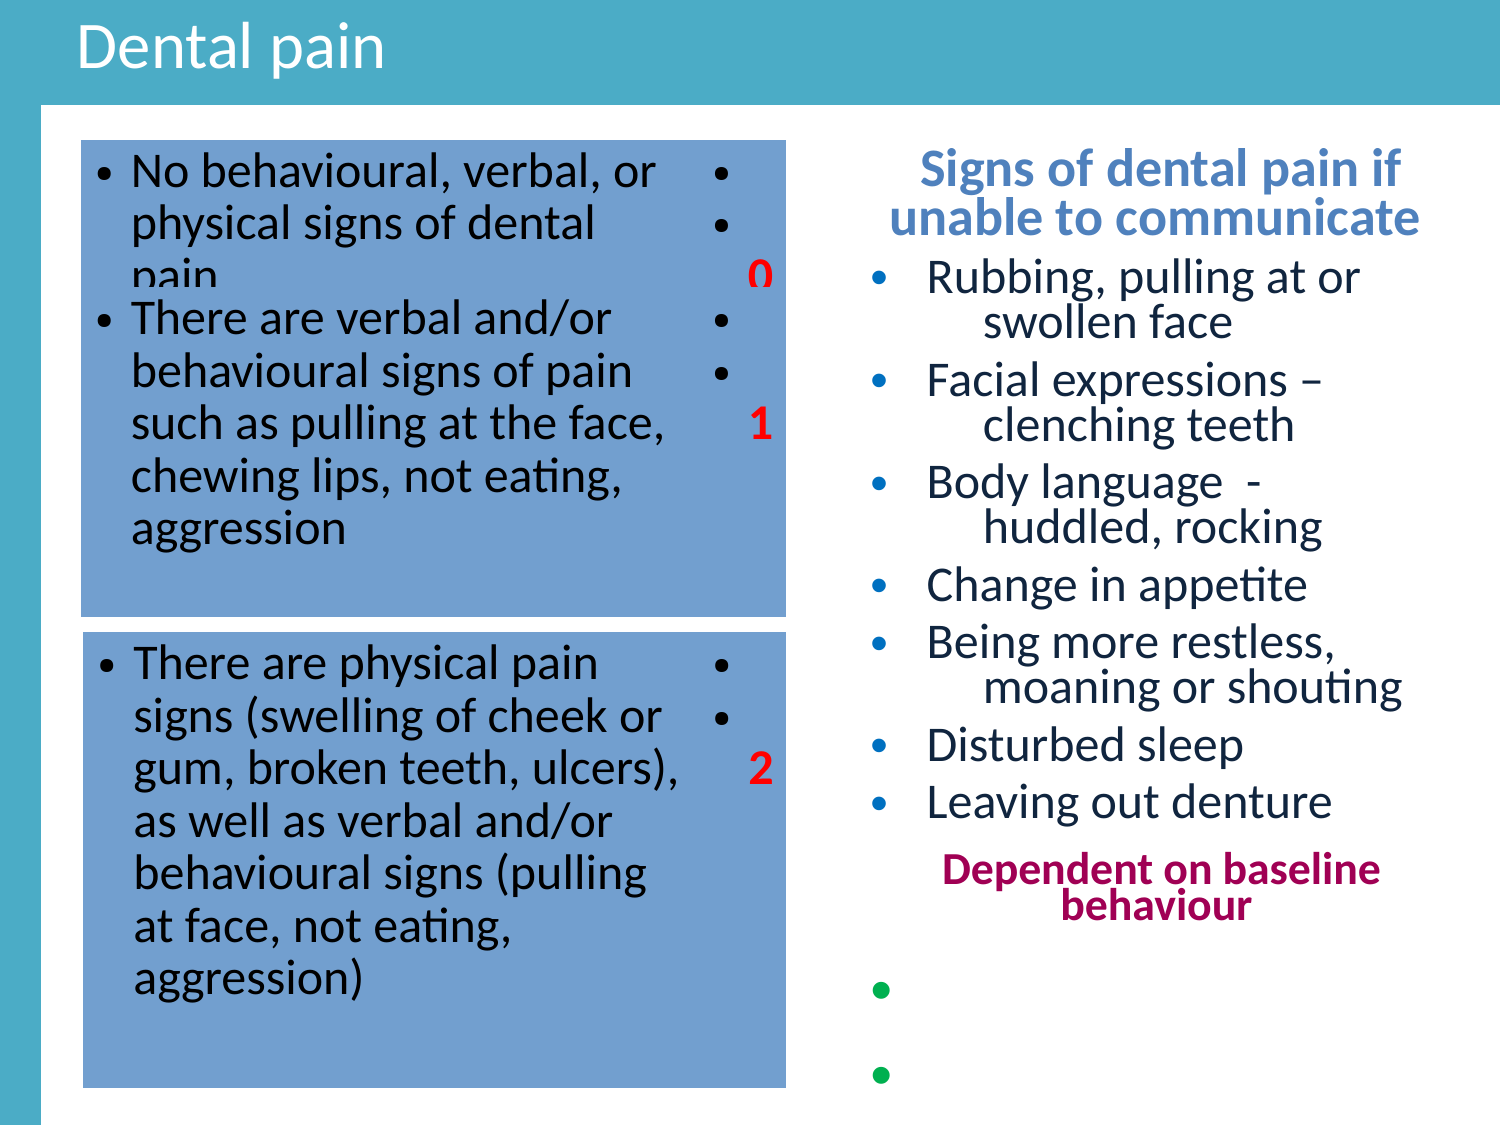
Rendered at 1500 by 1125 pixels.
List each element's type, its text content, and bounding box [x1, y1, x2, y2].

table_header 0 [754, 264, 765, 287]
text_box Signs of dental pain if unable to communicate Rubbing, pulling at or swollen face Facial expressions – clenching teeth Body language - huddled, rocking Change in appetite Being more restless, moaning or shouting Disturbed sleep Leaving out denture Dependent on baseline behaviour [855, 140, 1468, 1097]
table_header 0 [698, 140, 786, 287]
table_header There are physical pain signs (swelling of cheek or gum, broken teeth, ulcers), as well as verbal and/or behavioural signs (pulling at face, not eating, aggression) [83, 632, 698, 1088]
table_header No behavioural, verbal, or physical signs of dental pain [81, 140, 698, 287]
text_box [0, 0, 1500, 1125]
table_header 2 [698, 632, 786, 1088]
table_header There are verbal and/or behavioural signs of pain such as pulling at the face, chewing lips, not eating, aggression [81, 287, 698, 617]
text_box Dental pain [61, 0, 805, 91]
table_header 1 [698, 287, 786, 617]
